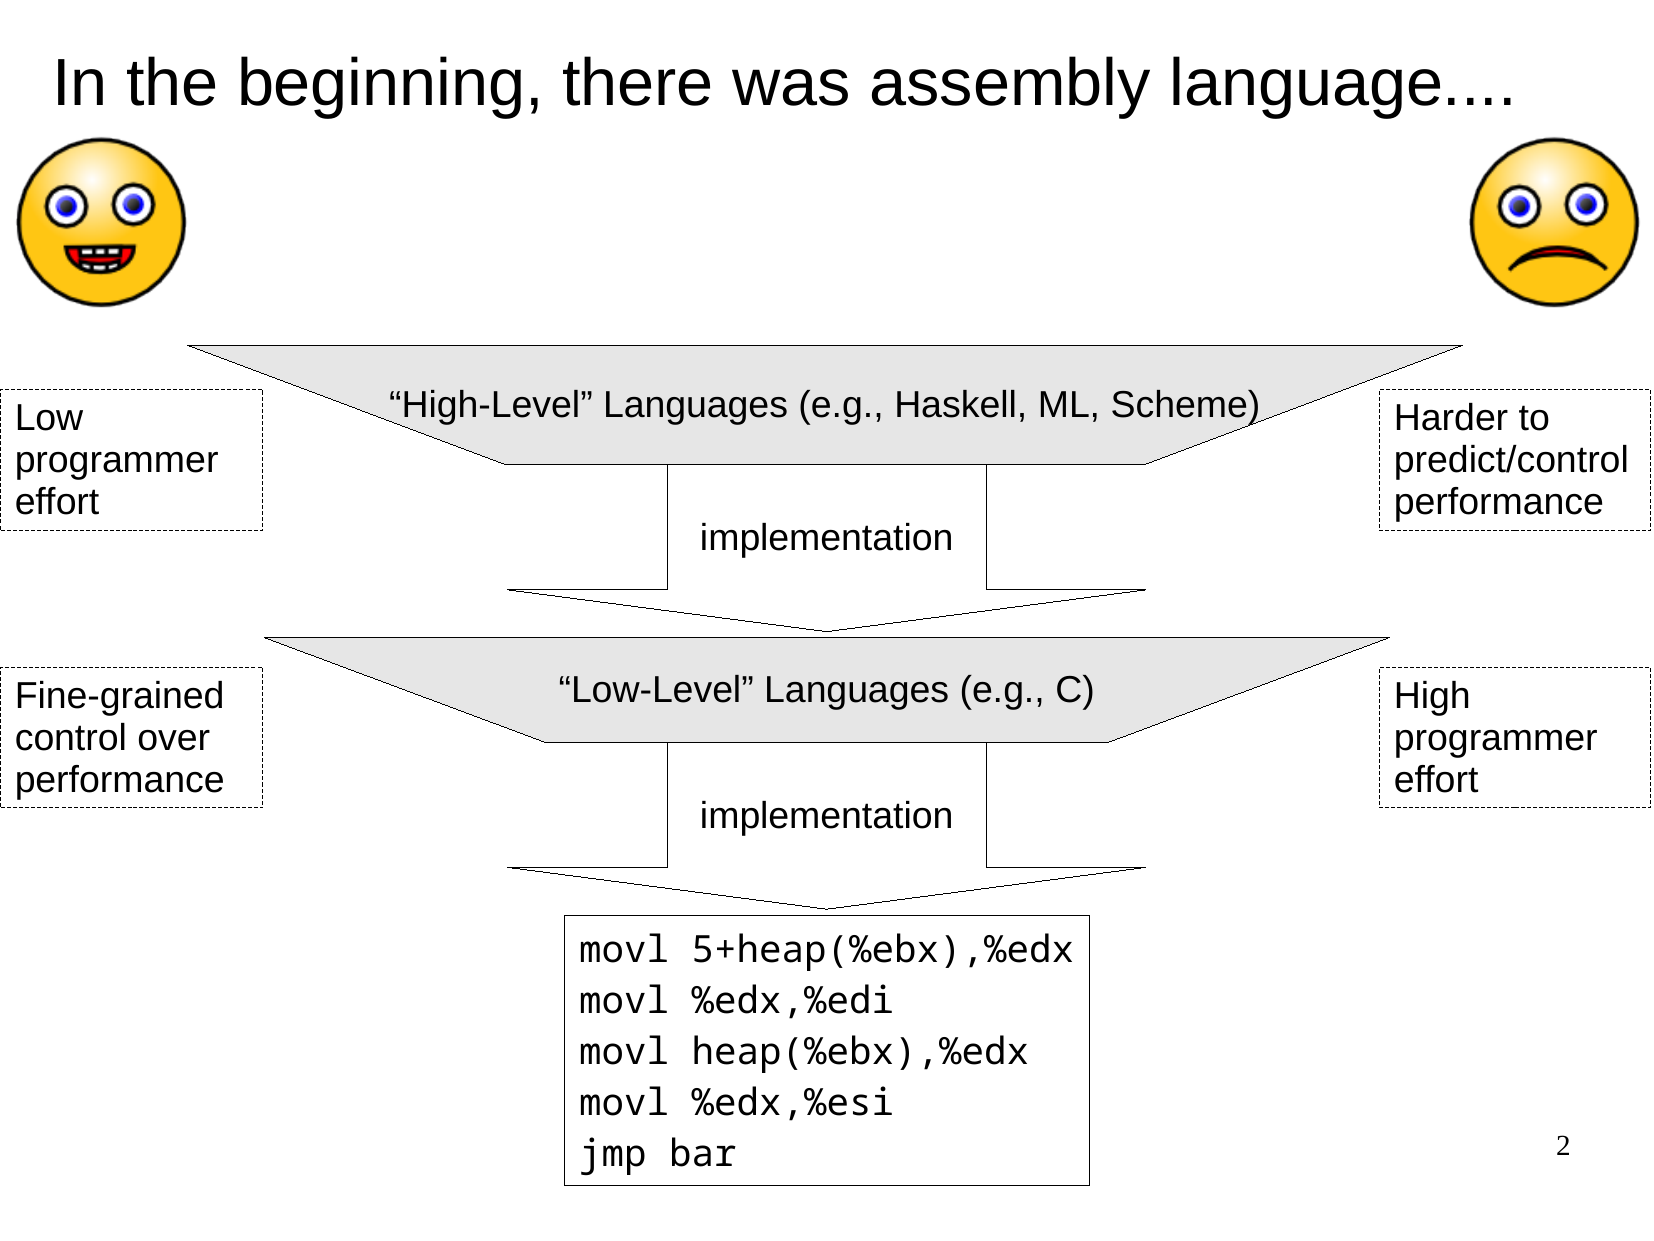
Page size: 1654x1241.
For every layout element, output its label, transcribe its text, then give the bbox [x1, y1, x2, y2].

text_box implementation [507, 742, 1146, 910]
text_box “High-Level” Languages (e.g., Haskell, ML, Scheme) [223, 345, 1425, 465]
text_box implementation [507, 464, 1146, 632]
picture [1425, 112, 1654, 364]
text_box Fine-grained control over performance [0, 667, 263, 808]
text_box In the beginning, there was assembly language.... [37, 37, 1613, 128]
text_box movl 5+heap(%ebx),%edx movl %edx,%edi movl heap(%ebx),%edx movl %edx,%esi jmp bar [564, 915, 1090, 1148]
text_box Low programmer effort [0, 389, 263, 531]
picture [0, 112, 223, 364]
text_box Harder to predict/control performance [1379, 389, 1651, 531]
text_box “Low-Level” Languages (e.g., C) [264, 637, 1390, 743]
text_box High programmer effort [1379, 667, 1651, 808]
